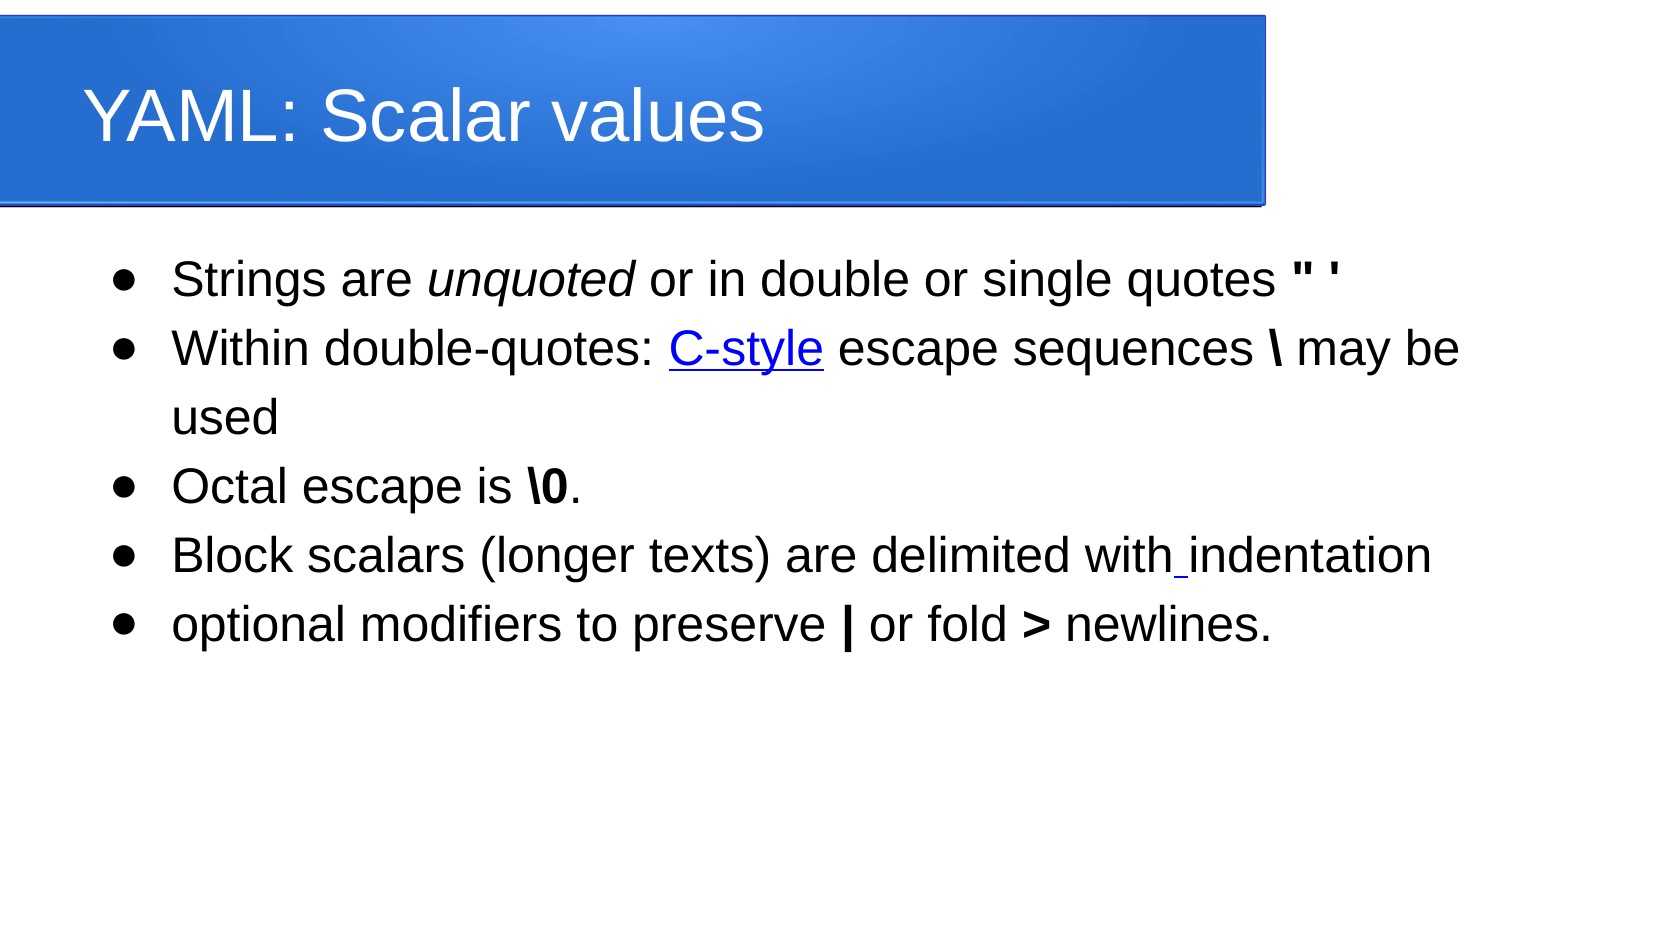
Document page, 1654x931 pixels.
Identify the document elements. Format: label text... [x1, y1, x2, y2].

picture [0, 13, 1269, 211]
text_box YAML: Scalar values [82, 35, 1235, 189]
text_box Strings are unquoted or in double or single quotes " ' Within double-quotes: C-style escape sequences \ may be used Octal escape is \0. Block scalars (longer texts) are delimited with indentation optional modifiers to preserve | or fold > newlines. [81, 222, 1573, 834]
